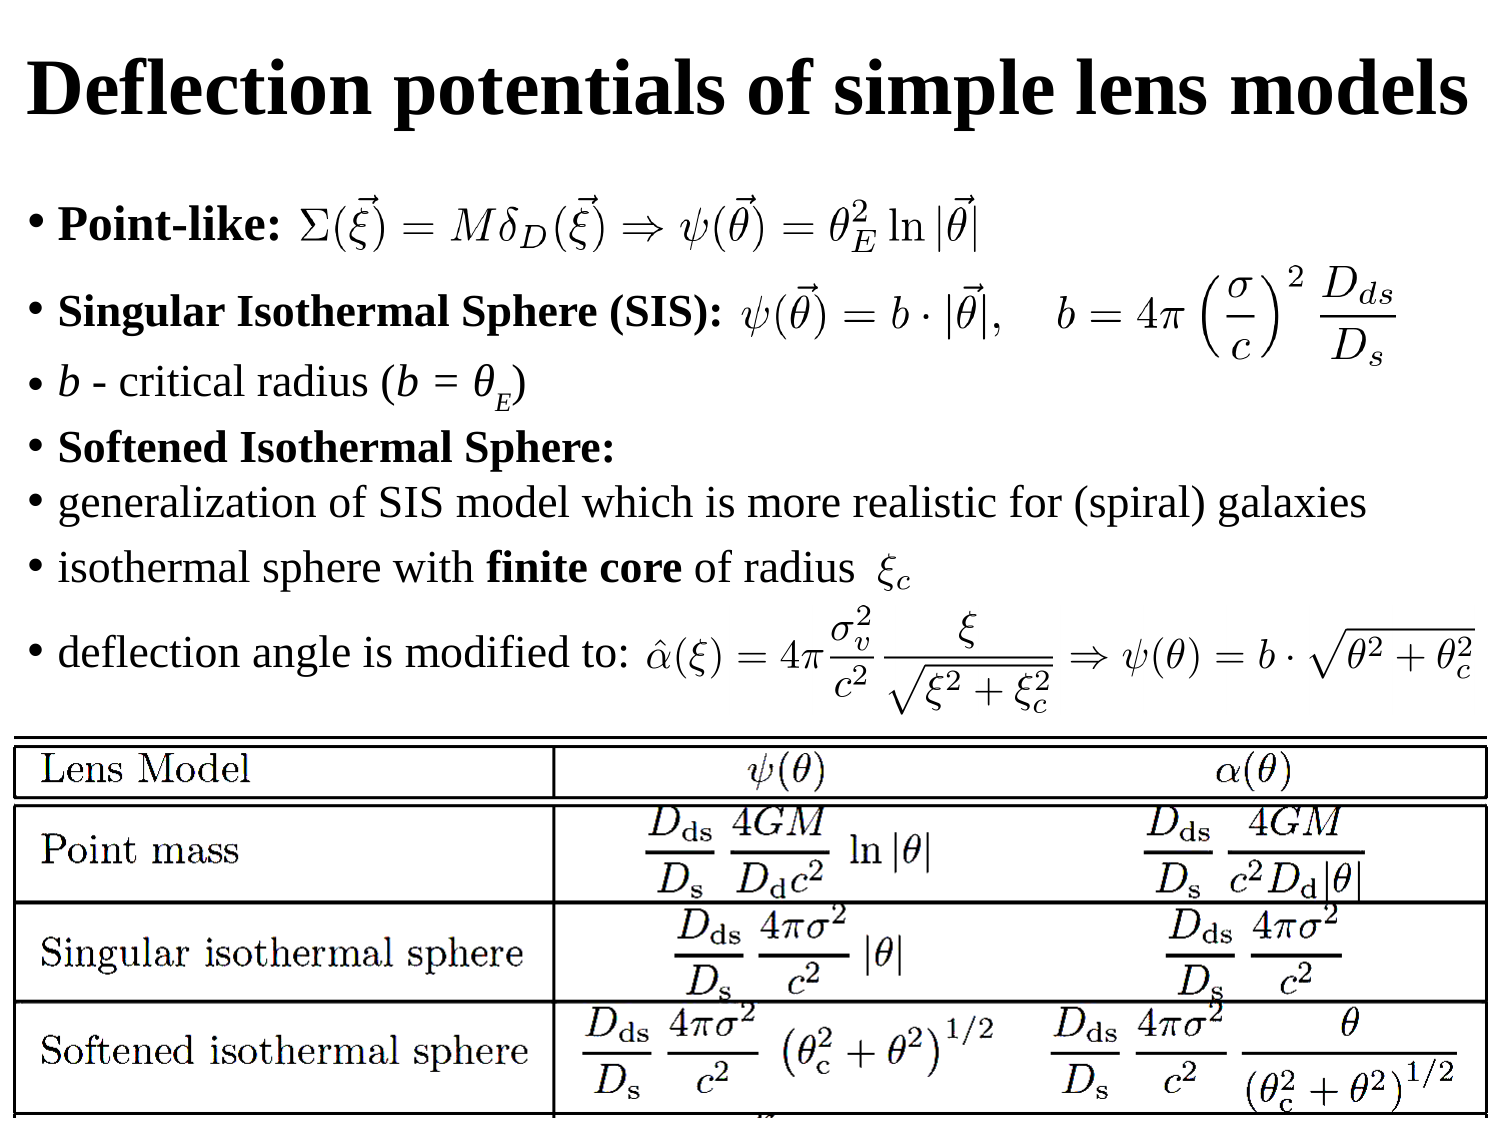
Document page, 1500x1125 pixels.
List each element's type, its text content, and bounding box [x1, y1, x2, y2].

title Deflection potentials of simple lens models [5, 15, 1491, 151]
picture [300, 194, 976, 252]
picture [877, 553, 910, 591]
picture [647, 605, 1475, 715]
picture [741, 265, 1396, 366]
picture [7, 726, 1498, 1119]
list Point-like: Singular Isothermal Sphere (SIS): b - critical radius (b = θE) Softened Isothermal Sphere: generalization of SIS model which is more realistic for (spiral) galaxies isothermal sphere with finite core of radius deflection angle is modified to: [12, 183, 1488, 685]
